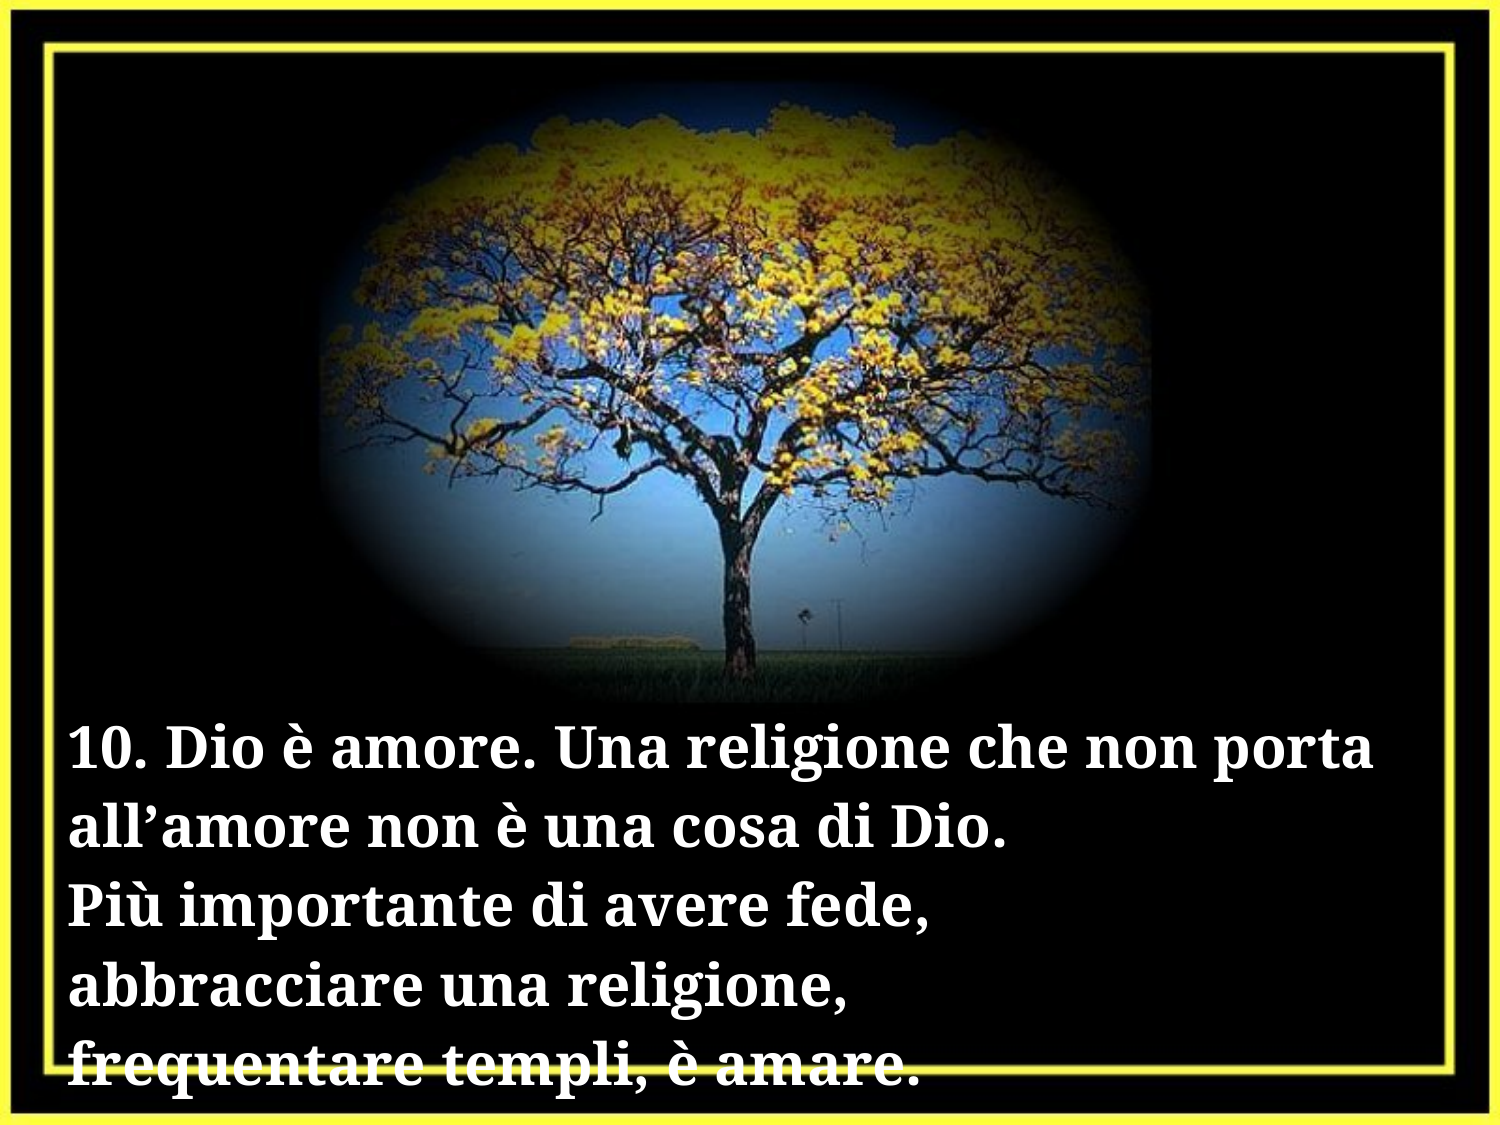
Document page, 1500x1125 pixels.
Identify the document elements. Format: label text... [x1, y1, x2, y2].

text_box 10. Dio è amore. Una religione che non porta all’amore non è una cosa di Dio. Più importante di avere fede, abbracciare una religione, frequentare templi, è amare. [53, 698, 1477, 1111]
picture [0, 0, 1500, 1125]
